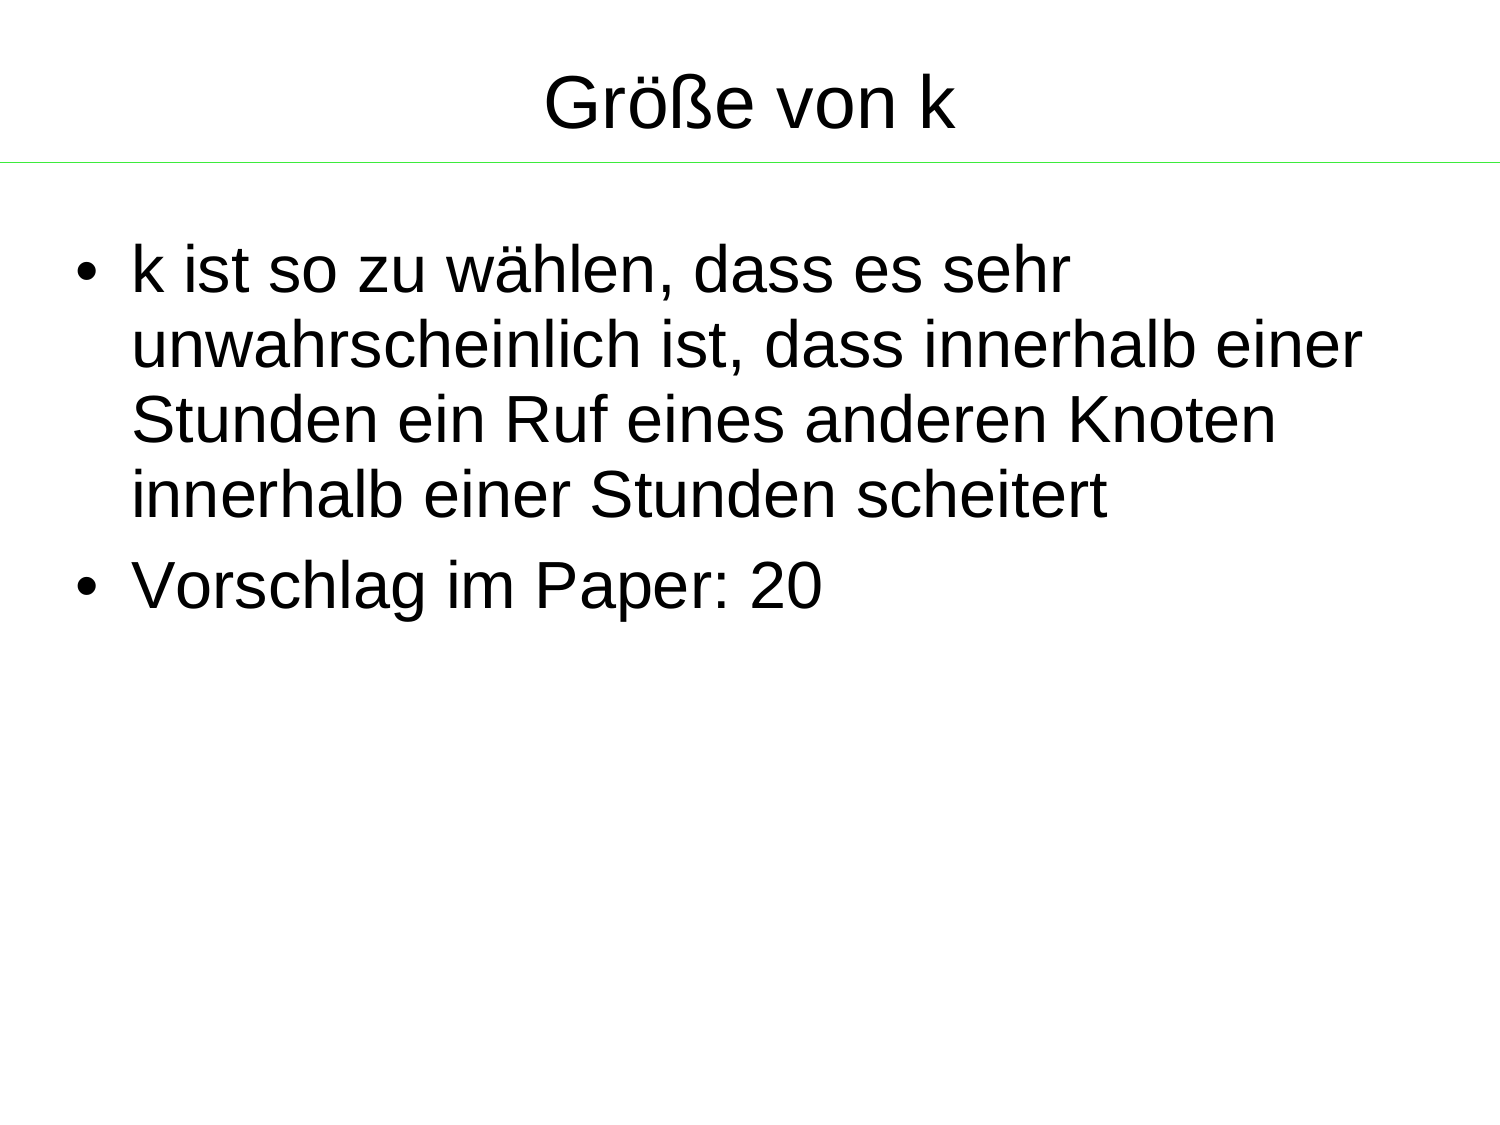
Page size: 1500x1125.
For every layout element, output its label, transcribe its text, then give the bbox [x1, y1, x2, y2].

list k ist so zu wählen, dass es sehr unwahrscheinlich ist, dass innerhalb einer Stunden ein Ruf eines anderen Knoten innerhalb einer Stunden scheitert Vorschlag im Paper: 20 [75, 232, 1426, 986]
title Größe von k [75, 57, 1426, 148]
